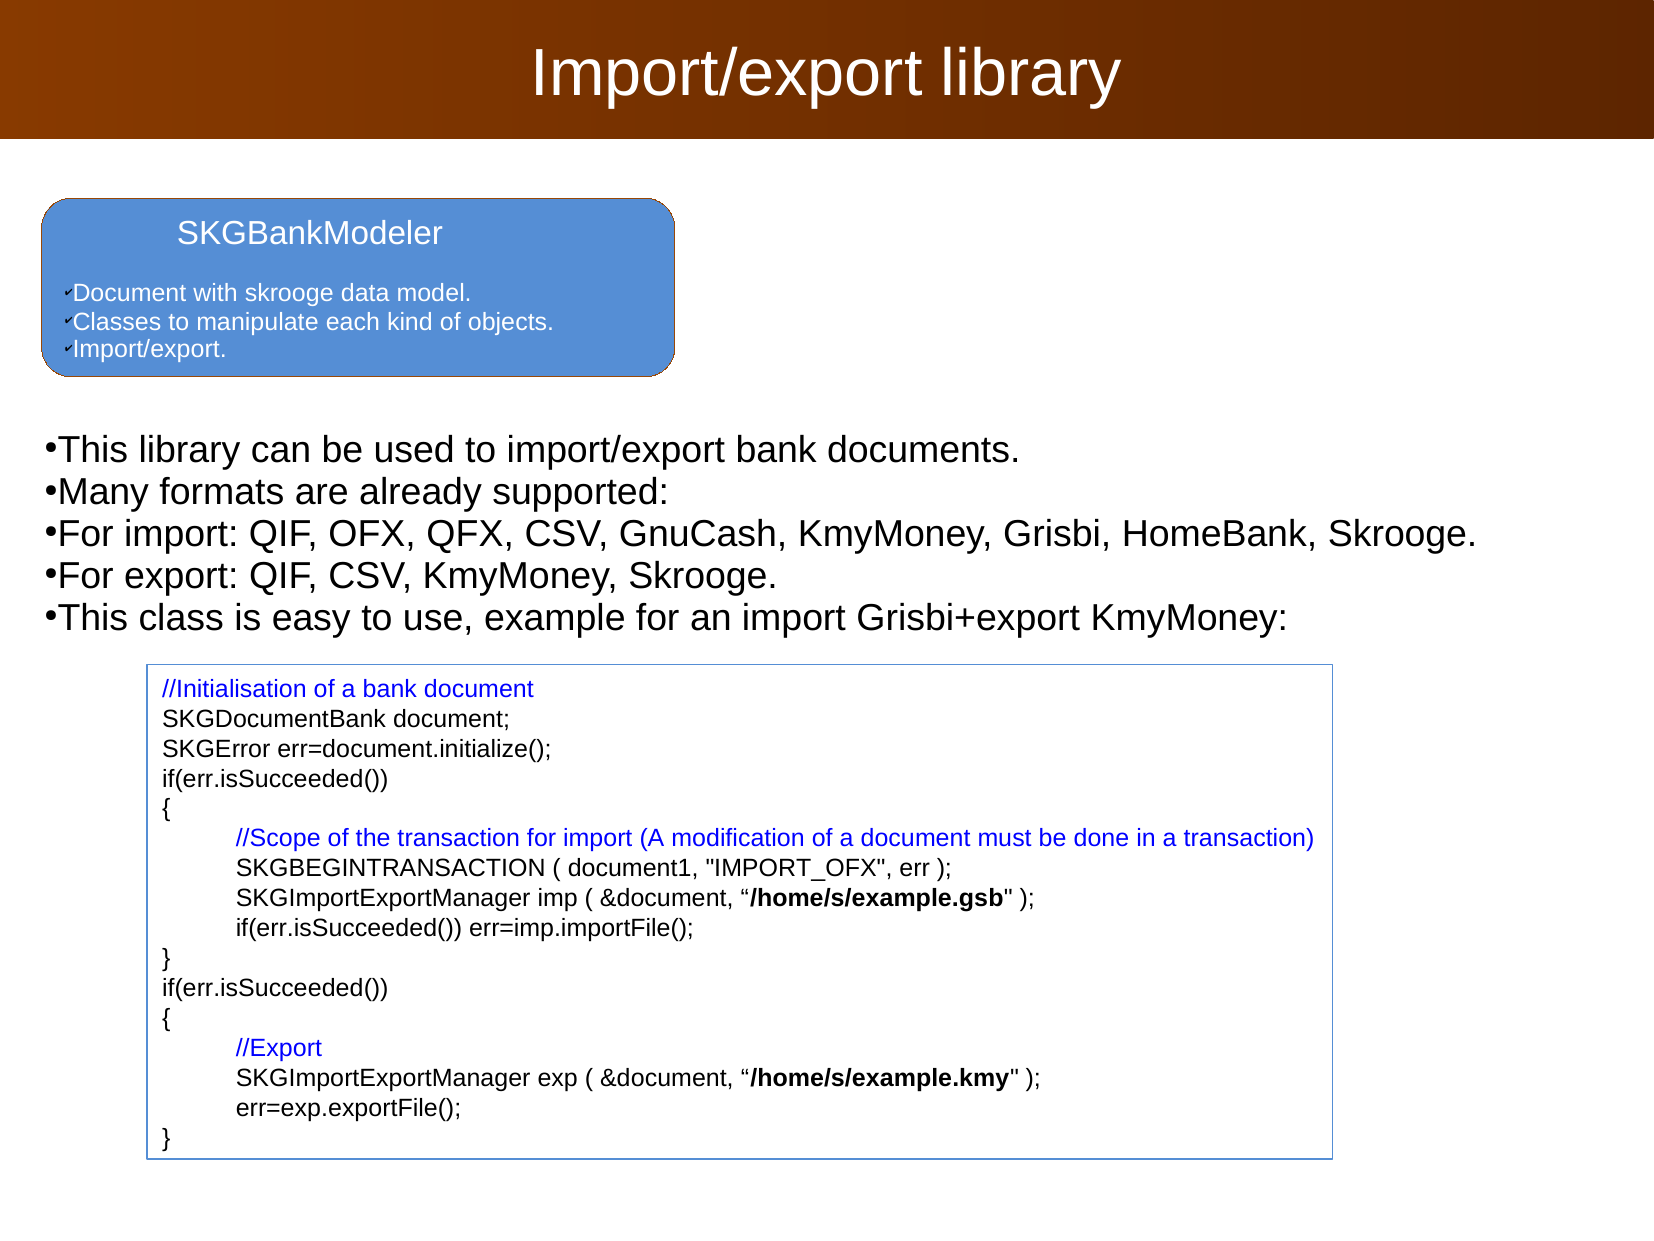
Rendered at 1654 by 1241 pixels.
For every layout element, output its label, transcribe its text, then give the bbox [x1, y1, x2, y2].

text_box This library can be used to import/export bank documents. Many formats are already supported: For import: QIF, OFX, QFX, CSV, GnuCash, KmyMoney, Grisbi, HomeBank, Skrooge. For export: QIF, CSV, KmyMoney, Skrooge. This class is easy to use, example for an import Grisbi+export KmyMoney: [29, 420, 1550, 646]
text_box //Initialisation of a bank document SKGDocumentBank document; SKGError err=document.initialize(); if(err.isSucceeded()) { //Scope of the transaction for import (A modification of a document must be done in a transaction) SKGBEGINTRANSACTION ( document1, "IMPORT_OFX", err ); SKGImportExportManager imp ( &document, “/home/s/example.gsb" ); if(err.isSucceeded()) err=imp.importFile(); } if(err.isSucceeded()) { //Export SKGImportExportManager exp ( &document, “/home/s/example.kmy" ); err=exp.exportFile(); } [147, 664, 1333, 1159]
text_box SKGBankModeler Document with skrooge data model. Classes to manipulate each kind of objects. Import/export. [41, 198, 675, 377]
title Import/export library [0, 0, 1654, 139]
